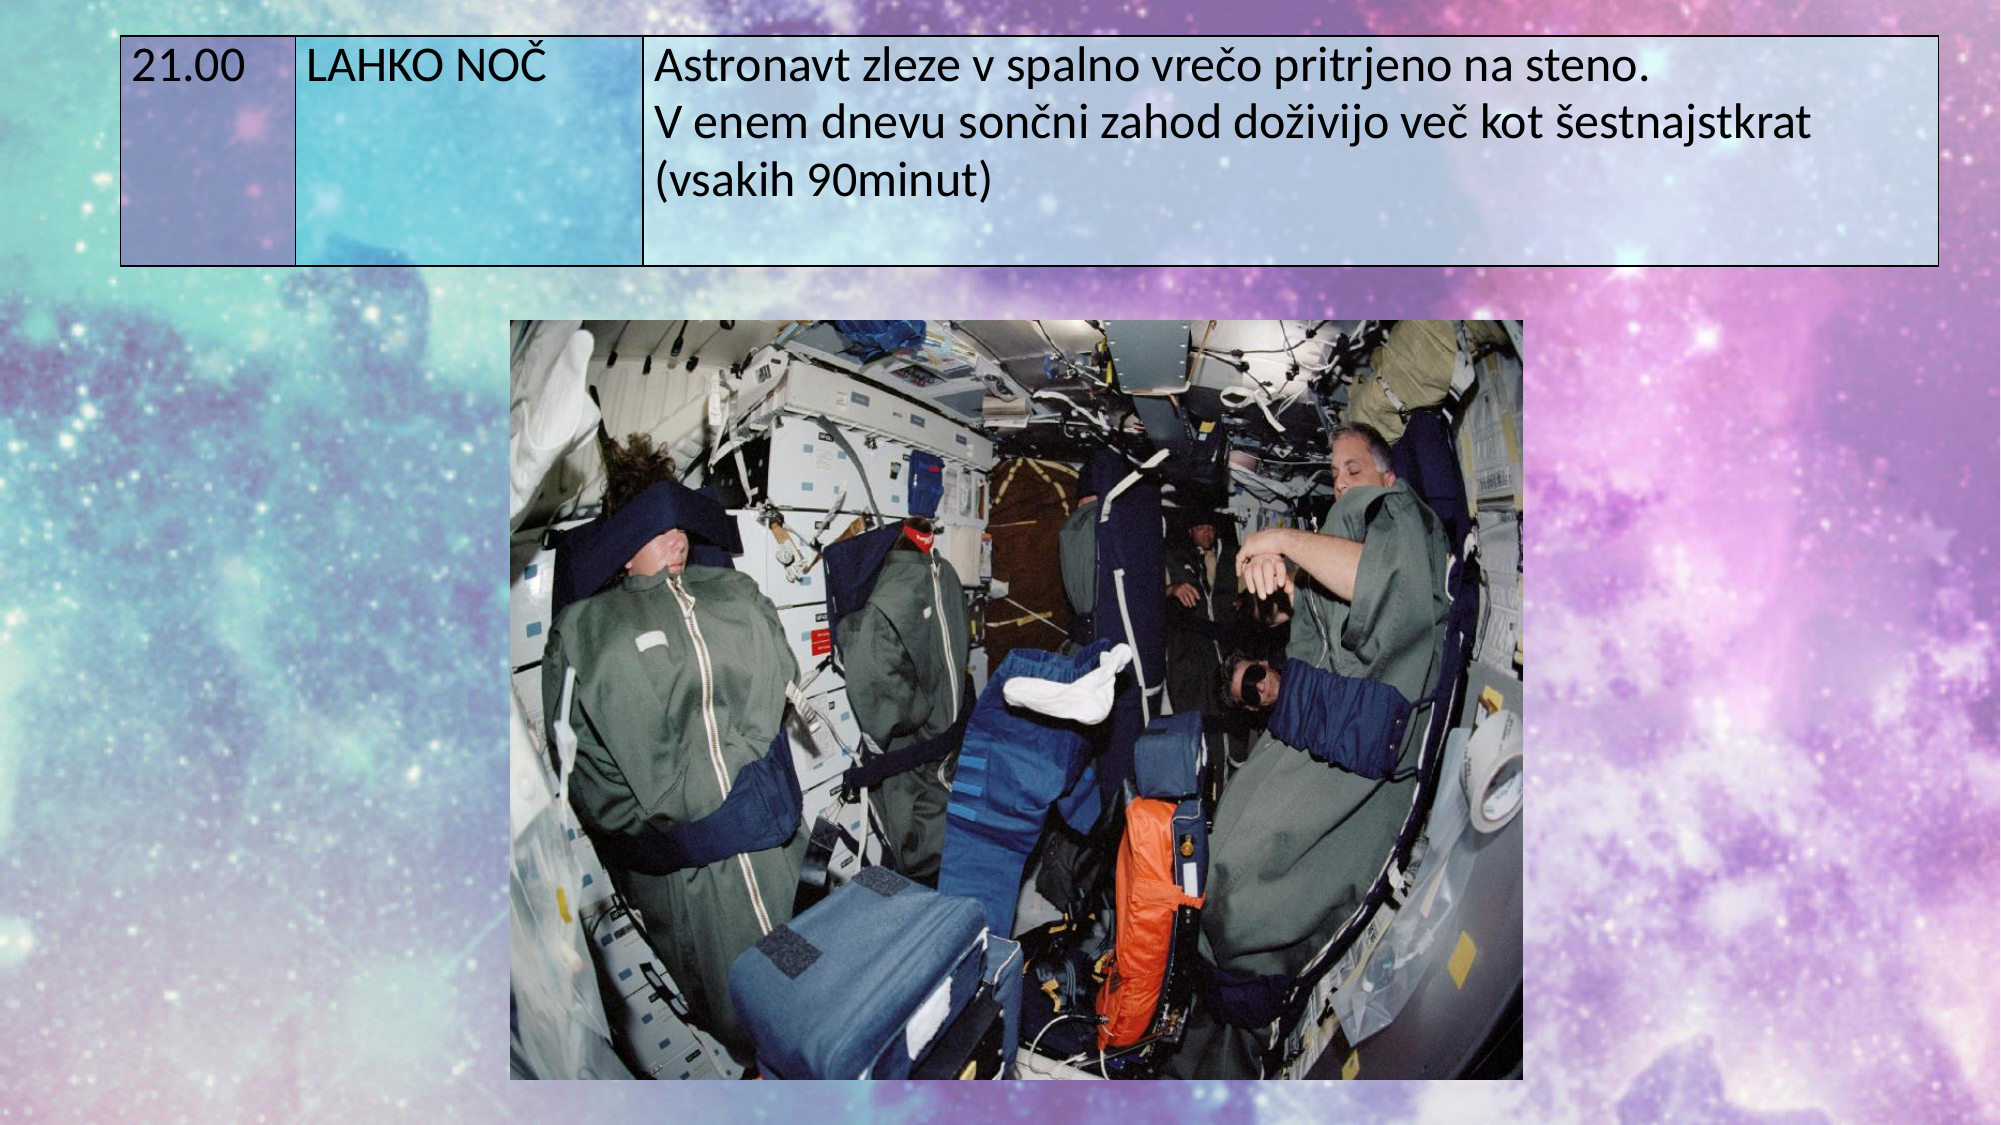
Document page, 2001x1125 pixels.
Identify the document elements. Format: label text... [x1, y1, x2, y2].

table_header LAHKO NOČ [296, 37, 642, 265]
table_header 21.00 [121, 37, 295, 265]
table_header Astronavt zleze v spalno vrečo pritrjeno na steno. V enem dnevu sončni zahod doživijo več kot šestnajstkrat (vsakih 90minut) [644, 37, 1938, 265]
picture [0, 0, 2001, 1125]
